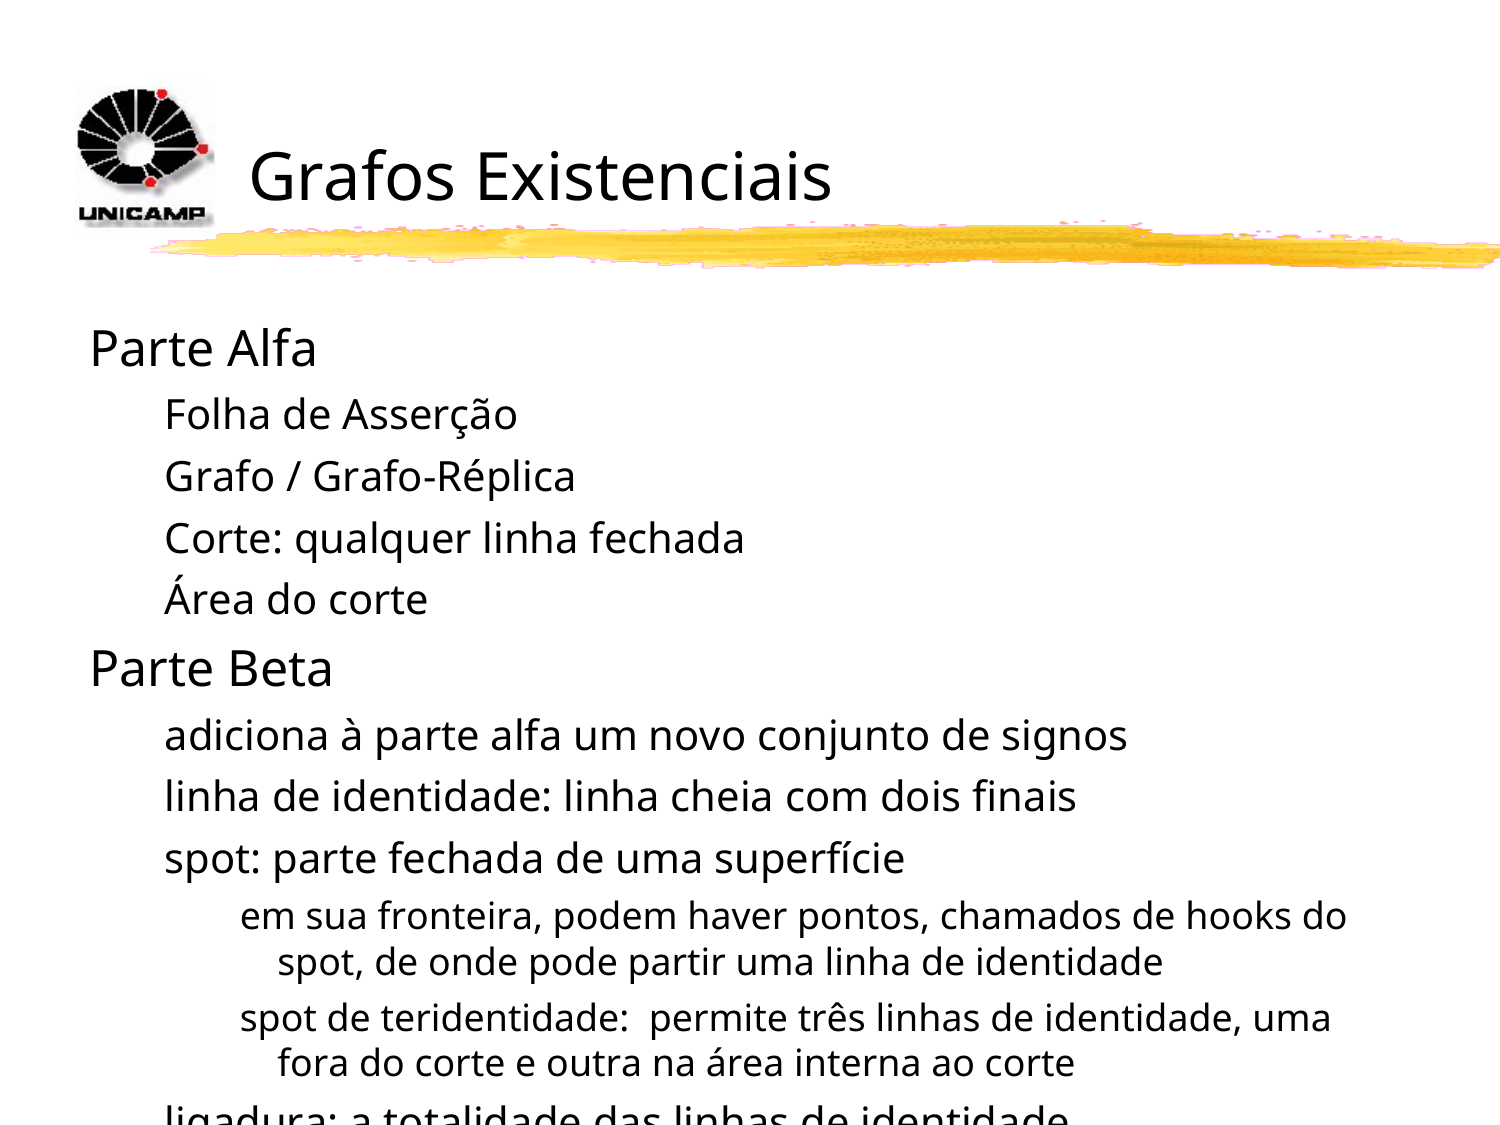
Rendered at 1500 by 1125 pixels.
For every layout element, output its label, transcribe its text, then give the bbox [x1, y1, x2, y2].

picture [75, 74, 1500, 279]
title Grafos Existenciais [233, 37, 1434, 225]
list Parte Alfa Folha de Asserção Grafo / Grafo-Réplica Corte: qualquer linha fechada Área do corte Parte Beta adiciona à parte alfa um novo conjunto de signos linha de identidade: linha cheia com dois finais spot: parte fechada de uma superfície em sua fronteira, podem haver pontos, chamados de hooks do spot, de onde pode partir uma linha de identidade spot de teridentidade: permite três linhas de identidade, uma fora do corte e outra na área interna ao corte ligadura: a totalidade das linhas de identidade [74, 309, 1417, 1125]
